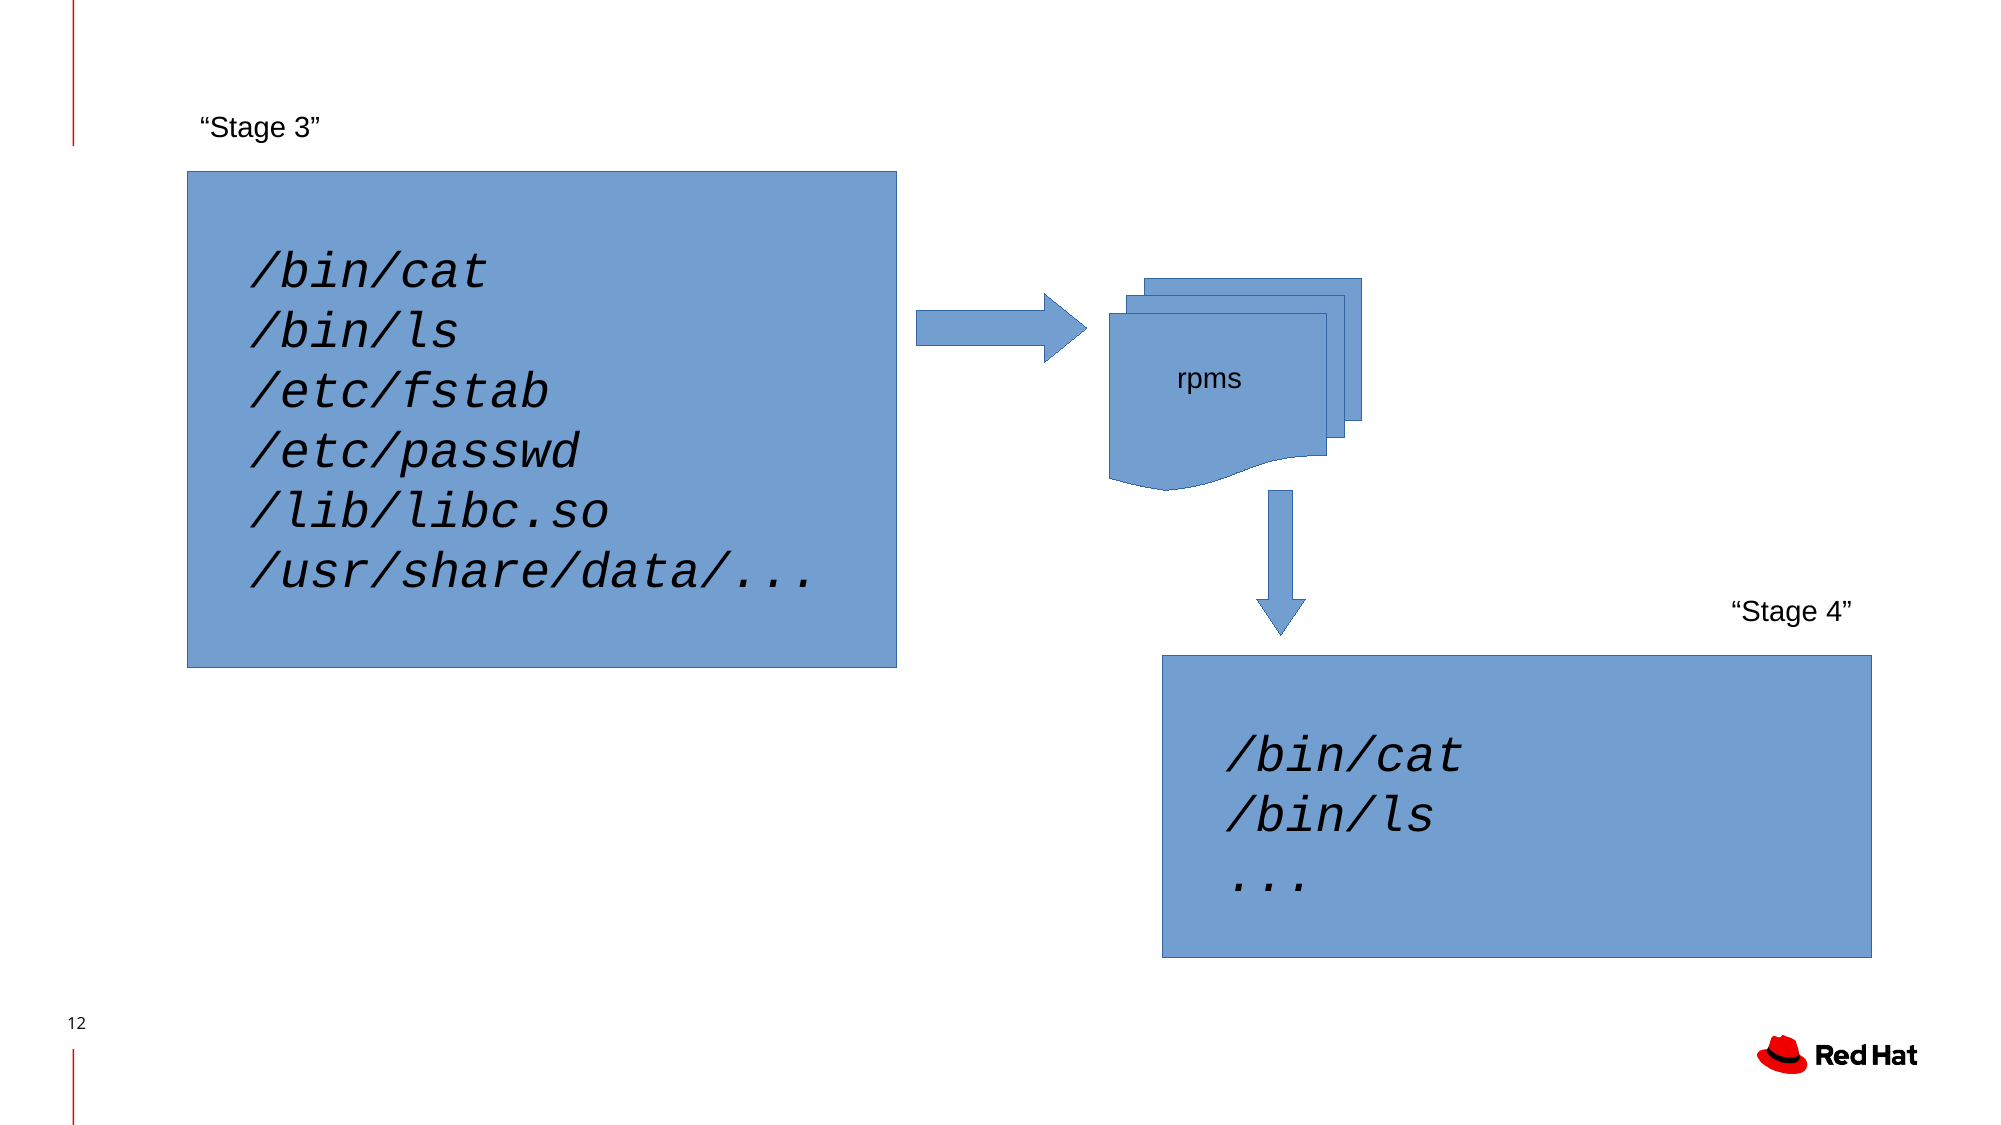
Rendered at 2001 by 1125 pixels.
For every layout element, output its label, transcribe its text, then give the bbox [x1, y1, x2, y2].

text_box rpms [1162, 351, 1276, 402]
text_box [1109, 278, 1362, 491]
text_box “Stage 4” [1449, 585, 1867, 636]
text_box /bin/cat /bin/ls ... [1210, 714, 1835, 909]
text_box [1162, 655, 1872, 958]
text_box “Stage 3” [185, 101, 603, 152]
text_box /bin/cat /bin/ls /etc/fstab /etc/passwd /lib/libc.so /usr/share/data/... [235, 230, 859, 605]
text_box [1256, 490, 1306, 636]
text_box [916, 293, 1087, 363]
picture [1757, 1035, 1918, 1074]
text_box [187, 171, 897, 668]
